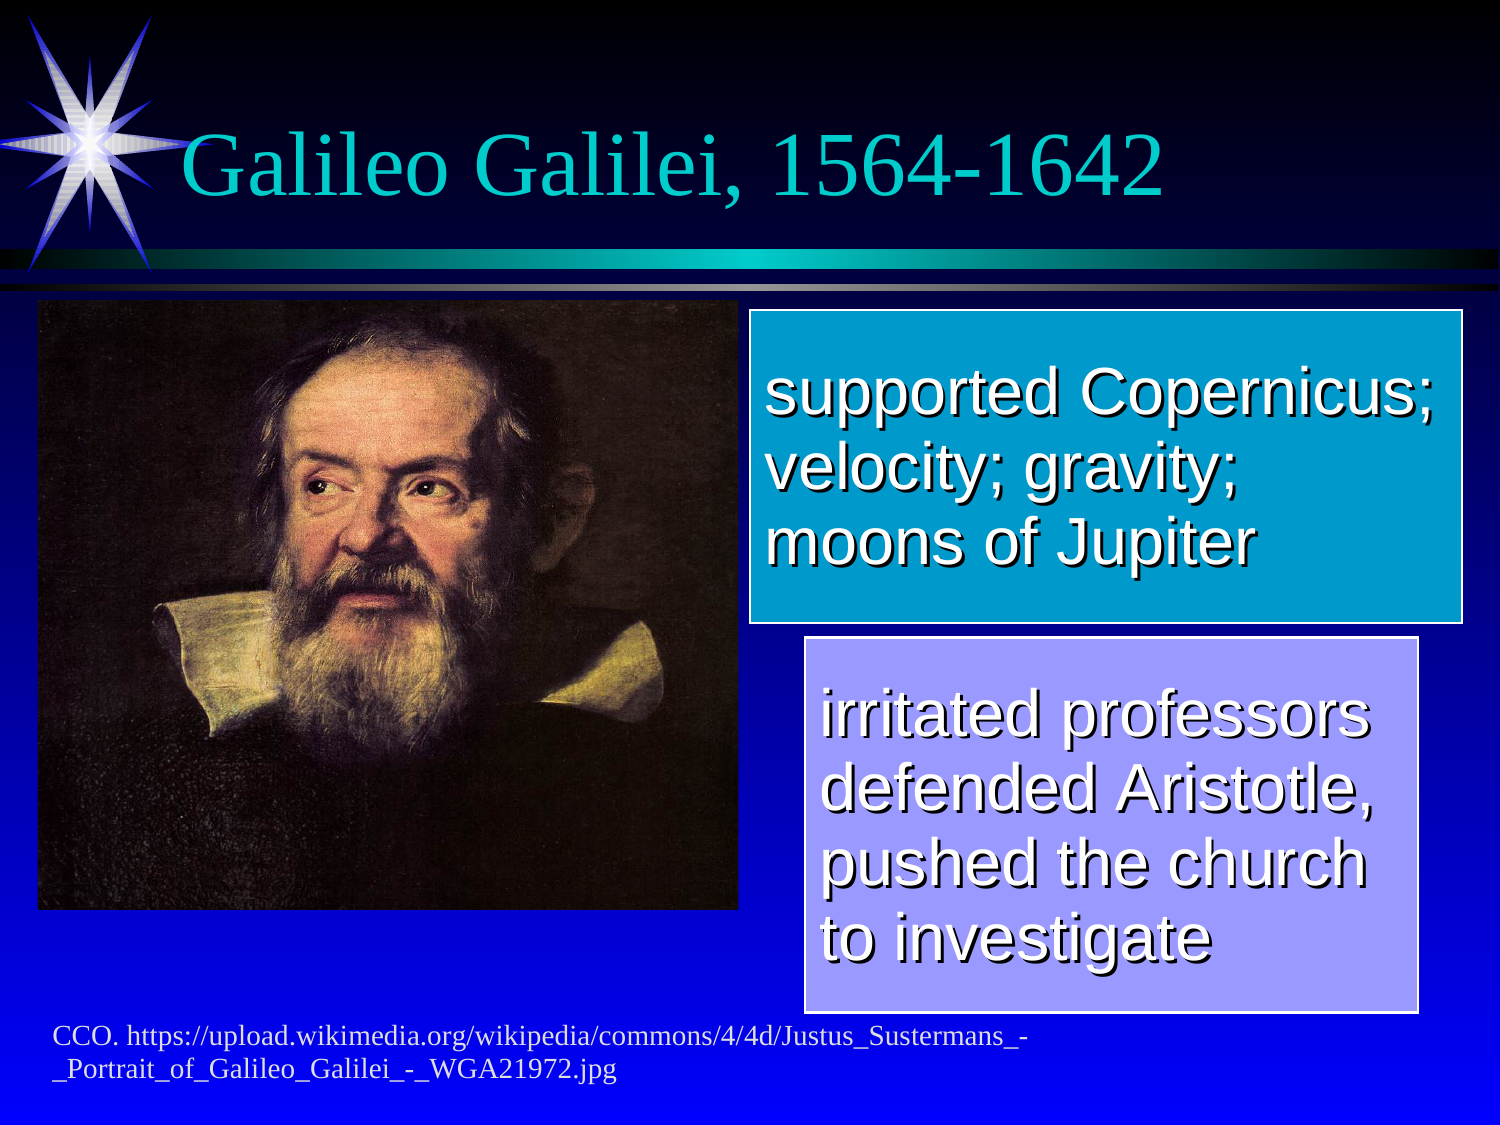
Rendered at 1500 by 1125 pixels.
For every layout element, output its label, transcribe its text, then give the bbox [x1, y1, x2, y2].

text_box irritated professors defended Aristotle, pushed the church to investigate [805, 637, 1418, 1013]
text_box CCO. https://upload.wikimedia.org/wikipedia/commons/4/4d/Justus_Sustermans_-_Portrait_of_Galileo_Galilei_-_WGA21972.jpg [37, 1012, 1388, 1092]
title Galileo Galilei, 1564-1642 [165, 34, 1441, 223]
text_box supported Copernicus; velocity; gravity; moons of Jupiter [749, 310, 1463, 623]
picture [37, 299, 739, 910]
